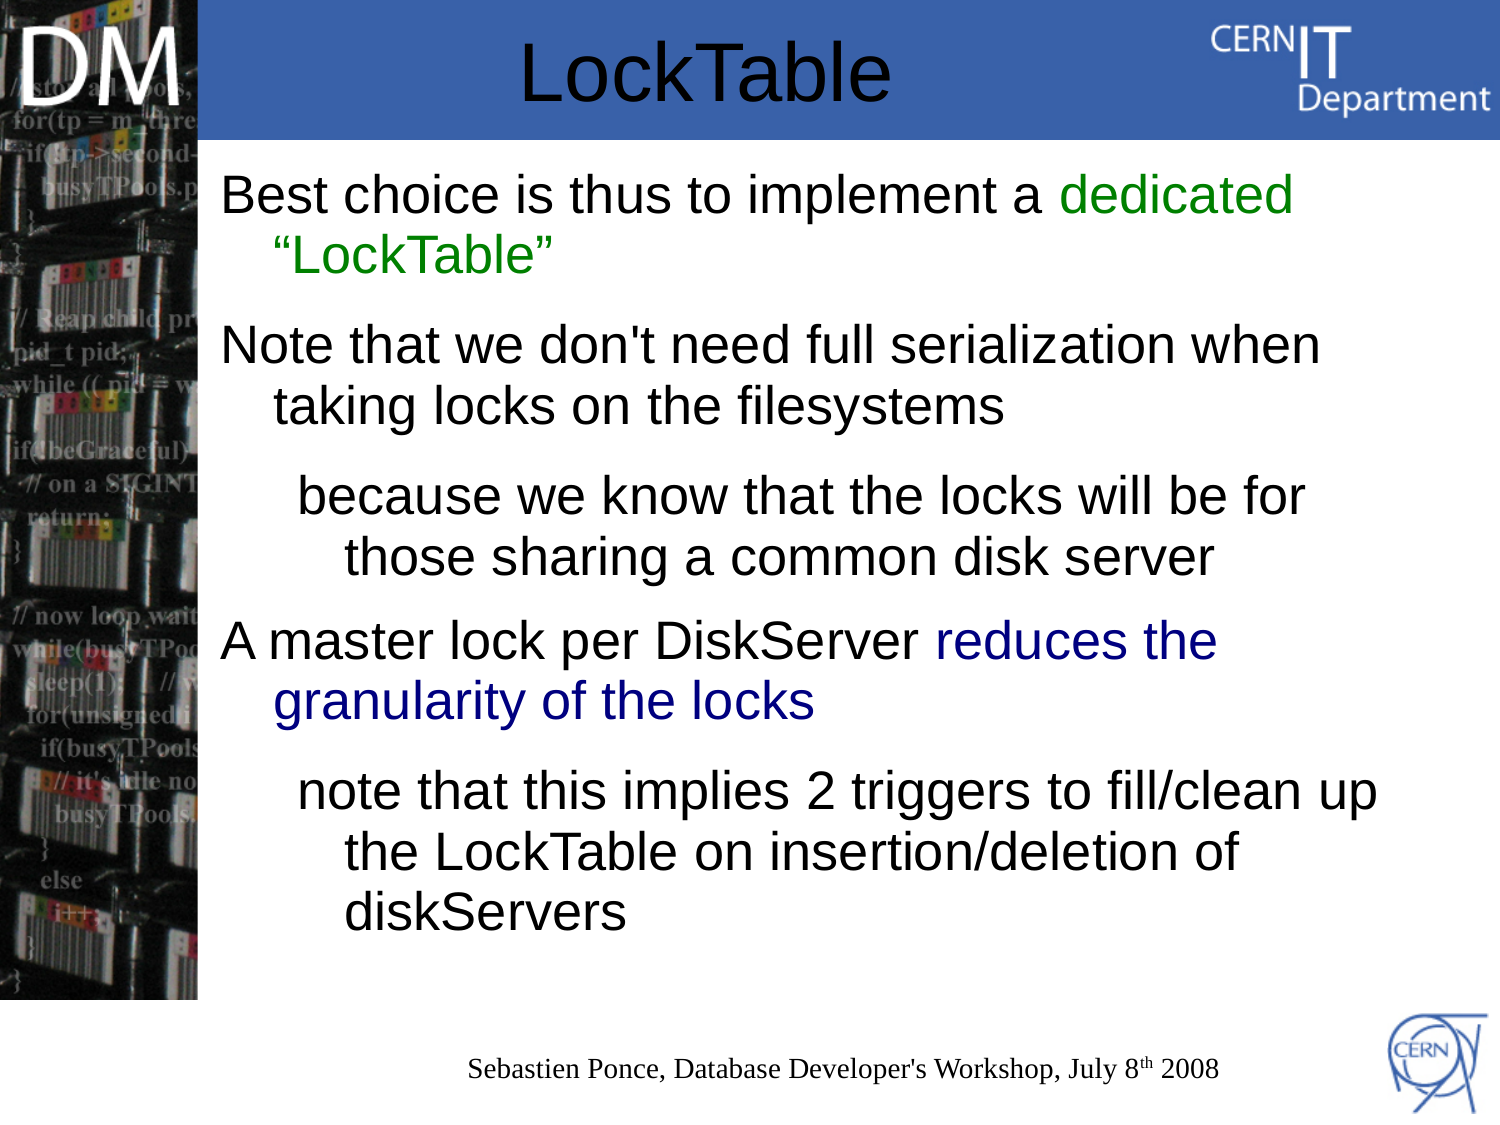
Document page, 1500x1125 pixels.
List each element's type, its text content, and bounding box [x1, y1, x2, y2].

list Best choice is thus to implement a dedicated “LockTable” Note that we don't need full serialization when taking locks on the filesystems because we know that the locks will be for those sharing a common disk server A master lock per DiskServer reduces the granularity of the locks note that this implies 2 triggers to fill/clean up the LockTable on insertion/deletion of diskServers [187, 149, 1463, 990]
picture [1387, 1012, 1489, 1114]
title LockTable [212, 0, 1201, 138]
picture [198, 0, 1500, 140]
